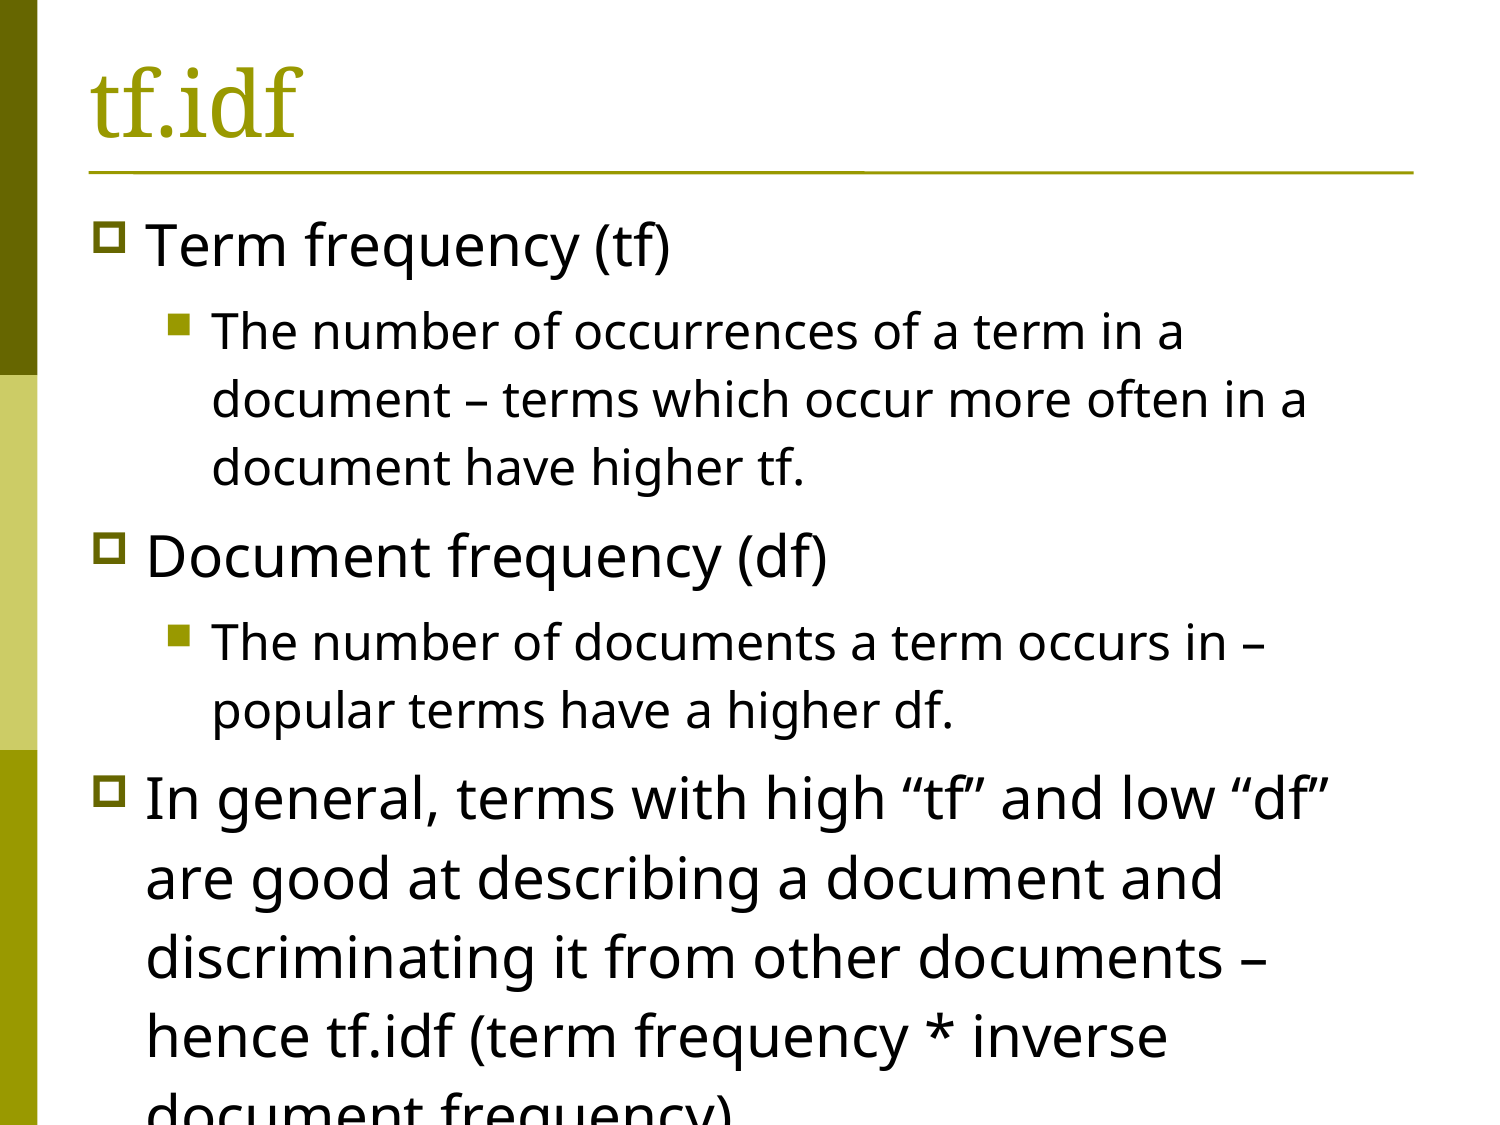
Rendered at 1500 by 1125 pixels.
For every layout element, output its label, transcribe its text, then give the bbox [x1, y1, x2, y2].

title tf.idf [75, 45, 1426, 173]
list Term frequency (tf) The number of occurrences of a term in a document – terms which occur more often in a document have higher tf. Document frequency (df) The number of documents a term occurs in – popular terms have a higher df. In general, terms with high “tf” and low “df” are good at describing a document and discriminating it from other documents – hence tf.idf (term frequency * inverse document frequency). [75, 196, 1426, 1071]
